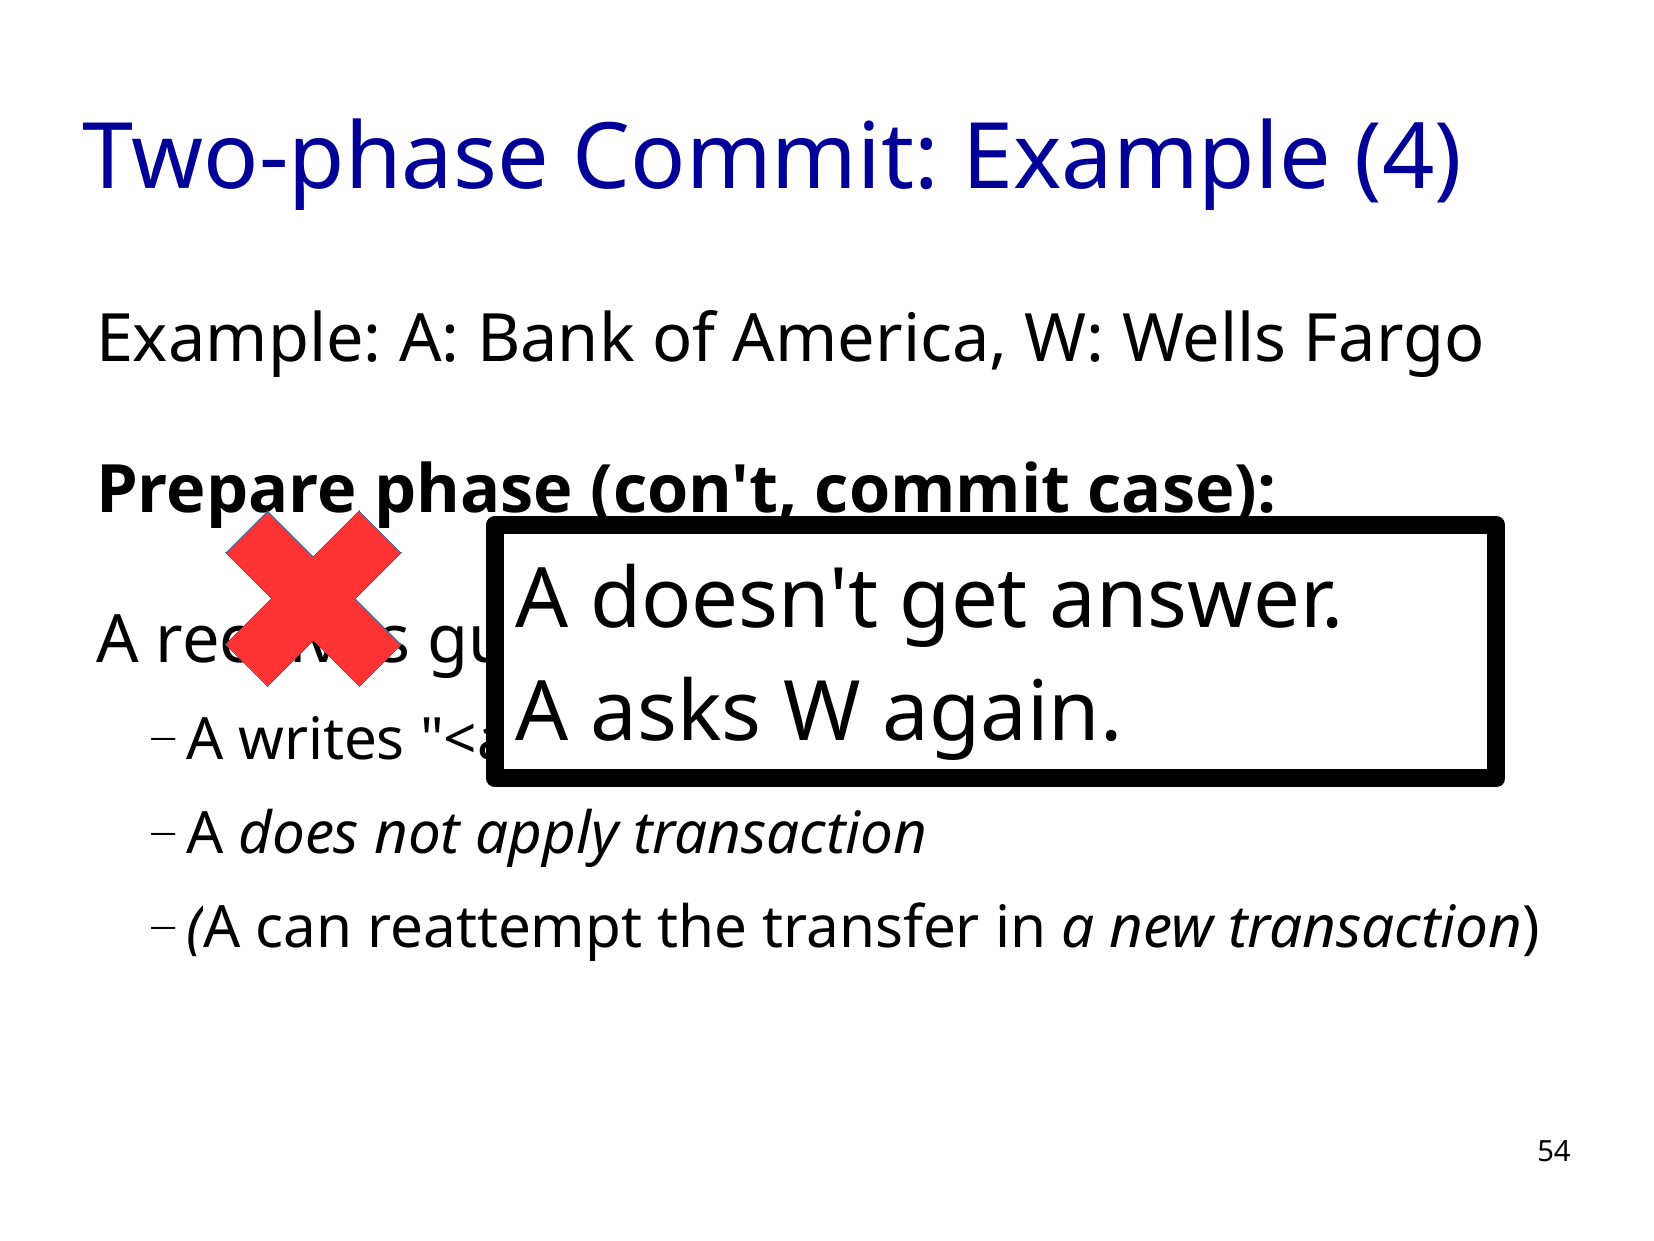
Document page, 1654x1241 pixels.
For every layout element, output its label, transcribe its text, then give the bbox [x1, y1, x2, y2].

text_box A doesn't get answer. A asks W again. [495, 524, 1497, 736]
text_box [225, 510, 402, 687]
title Two-phase Commit: Example (4) [82, 49, 1571, 257]
list Example: A: Bank of America, W: Wells Fargo Prepare phase (con't, commit case): A receives guarantee to abort: A writes "<aborted>" to log A does not apply transaction (A can reattempt the transfer in a new transaction) [60, 290, 1571, 1096]
